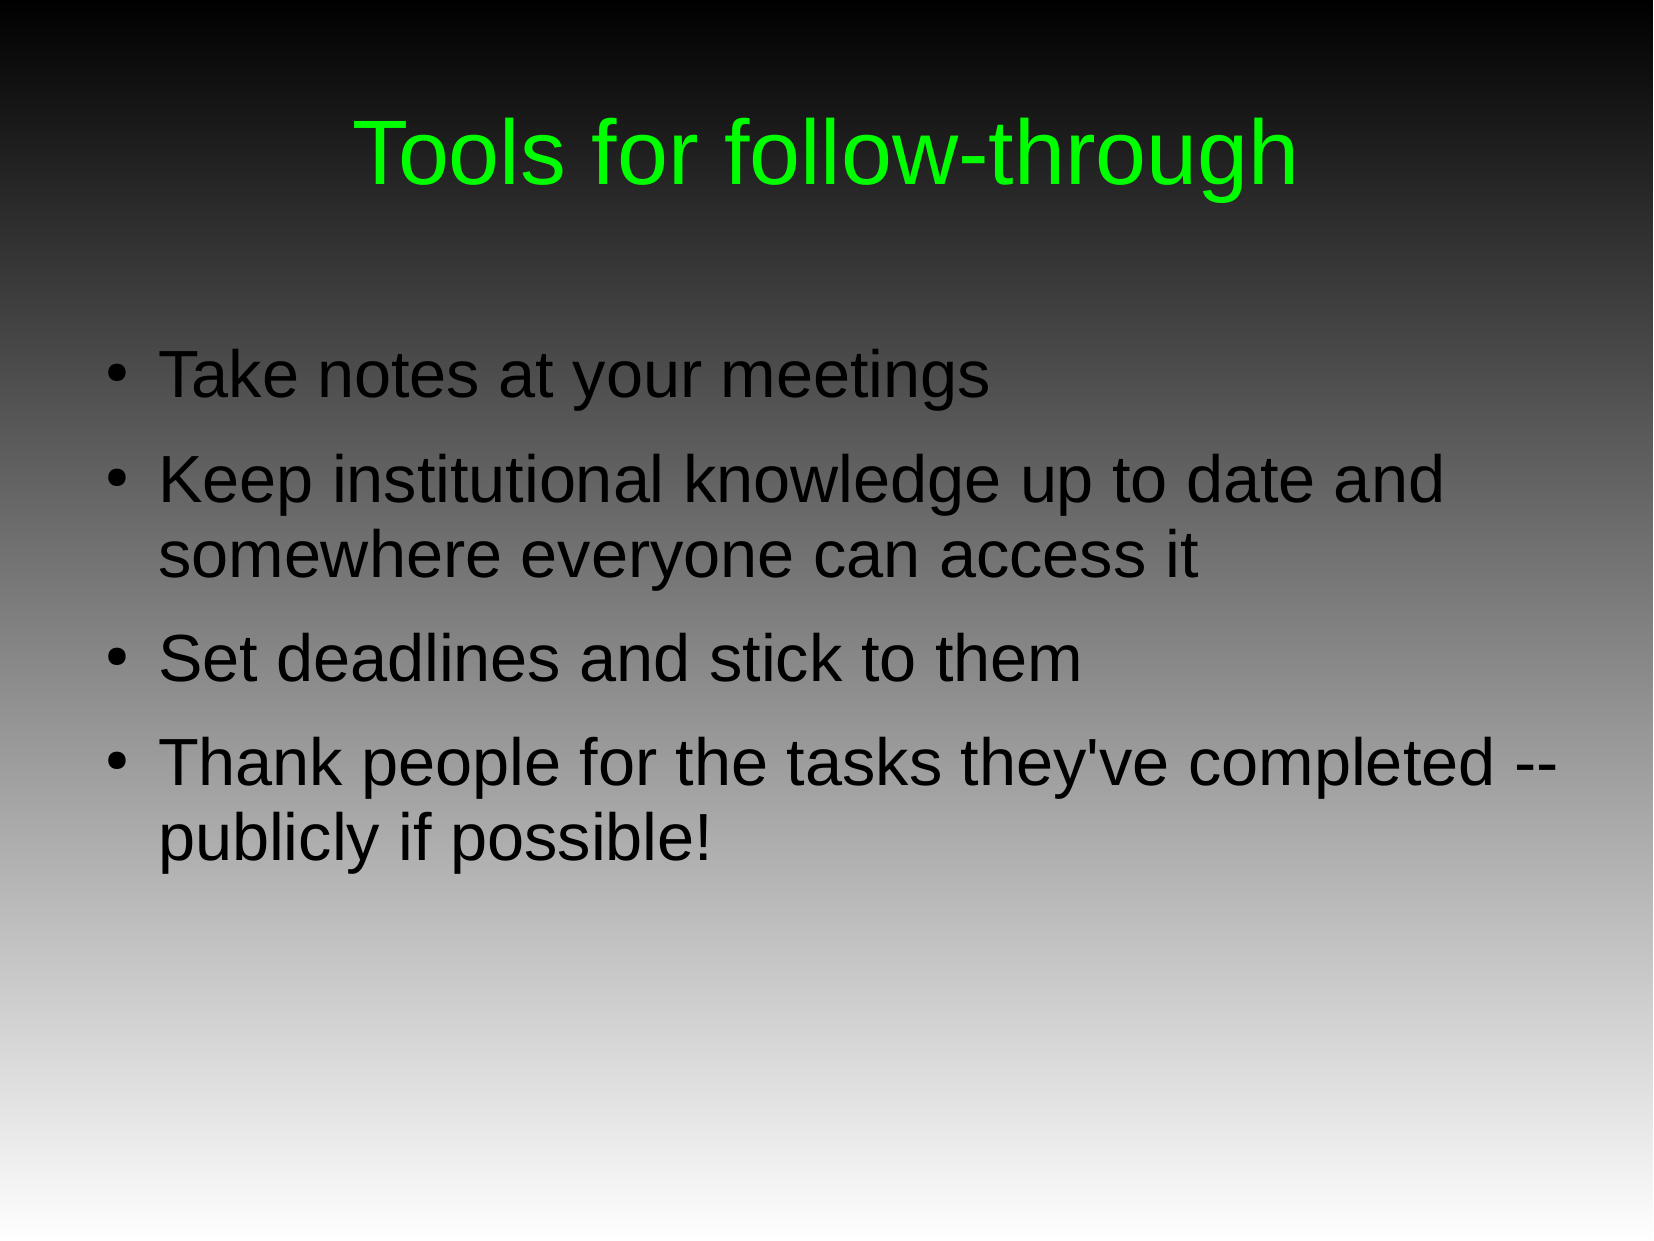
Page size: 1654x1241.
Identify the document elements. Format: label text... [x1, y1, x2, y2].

list Take notes at your meetings Keep institutional knowledge up to date and somewhere everyone can access it Set deadlines and stick to them Thank people for the tasks they've completed -- publicly if possible! [87, 337, 1576, 1142]
title Tools for follow-through [82, 56, 1571, 250]
